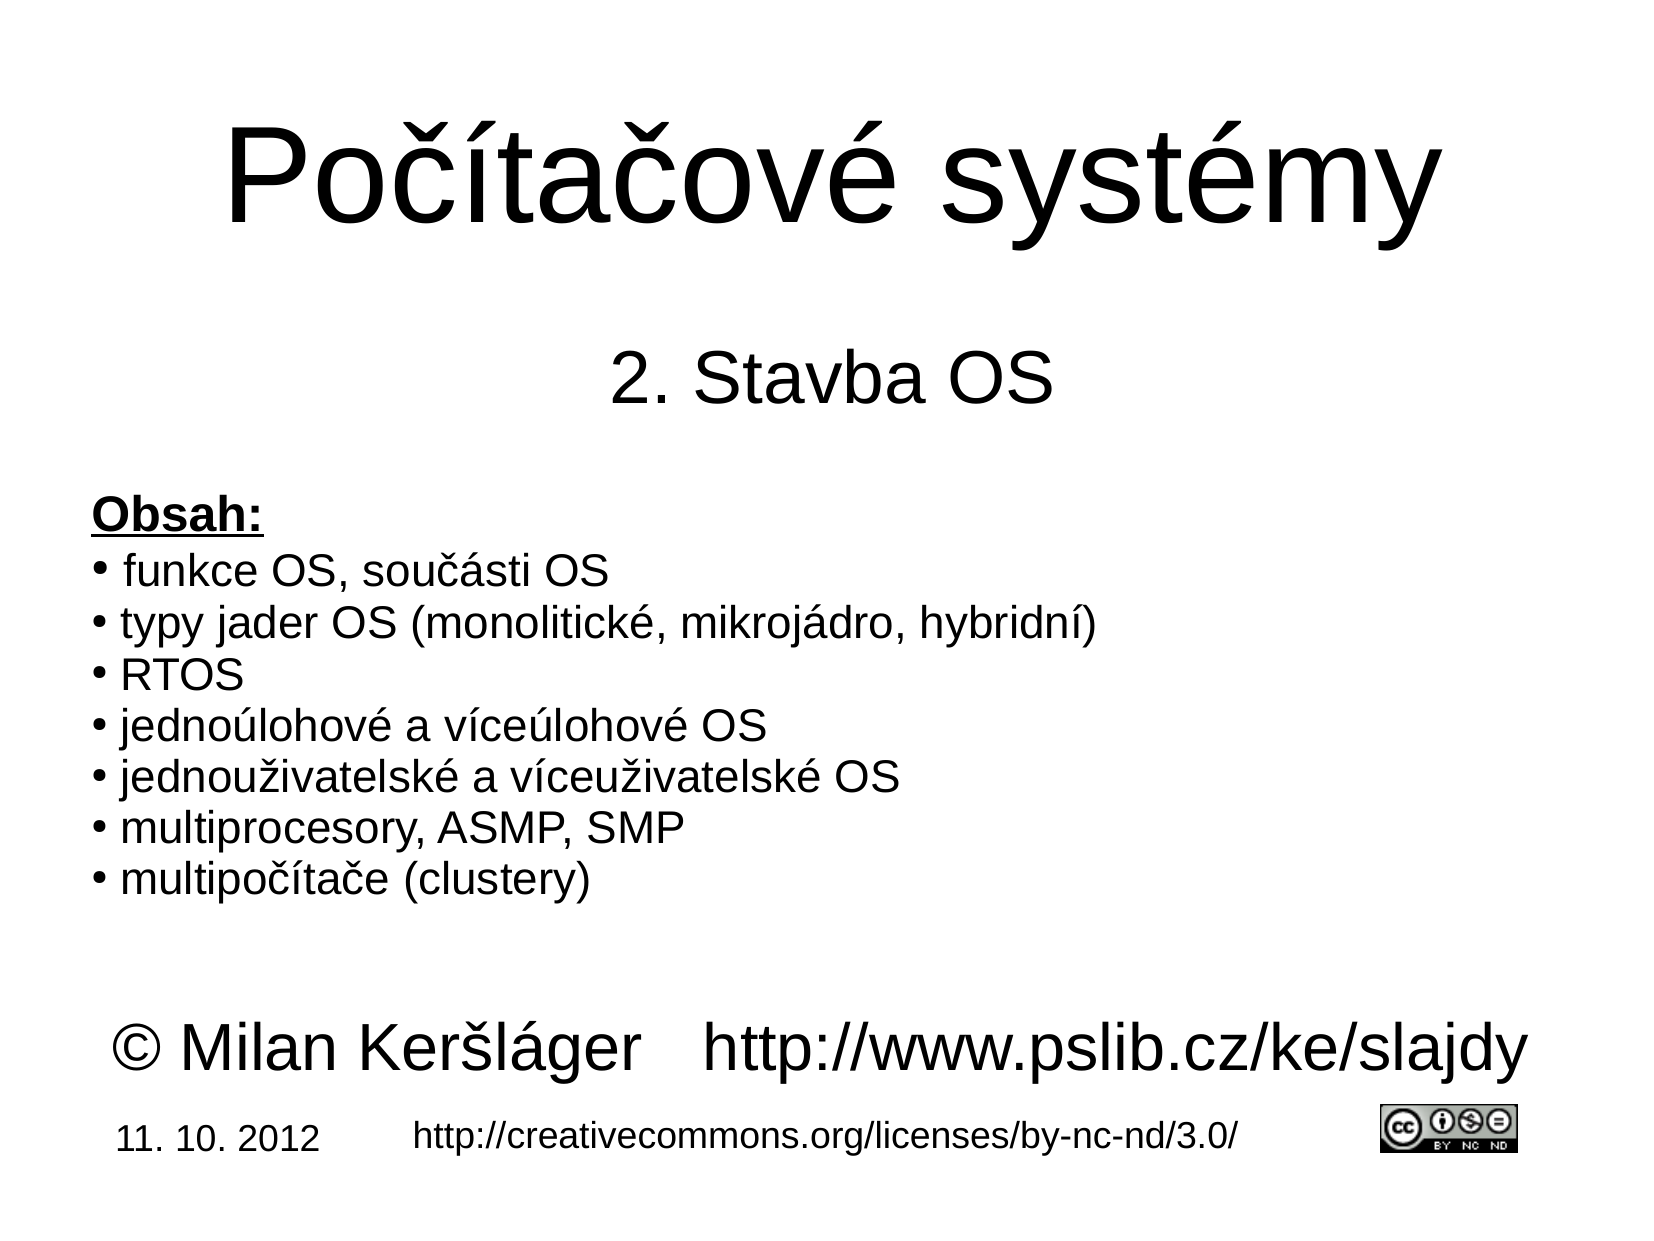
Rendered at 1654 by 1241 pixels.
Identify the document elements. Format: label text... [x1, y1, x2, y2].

text_box 11.10.2012 [100, 1110, 337, 1168]
picture [1380, 1104, 1518, 1153]
text_box http://creativecommons.org/licenses/by-nc-nd/3.0/ [339, 1107, 1313, 1165]
text_box Obsah: funkce OS, součásti OS typy jader OS (monolitické, mikrojádro, hybridní) RTOS jednoúlohové a víceúlohové OS jednouživatelské a víceuživatelské OS multiprocesory, ASMP, SMP multipočítače (clustery) [76, 478, 1583, 913]
list © Milan Keršláger http://www.pslib.cz/ke/slajdy [76, 1009, 1565, 1087]
title Počítačové systémy 2. Stavba OS [88, 56, 1577, 461]
